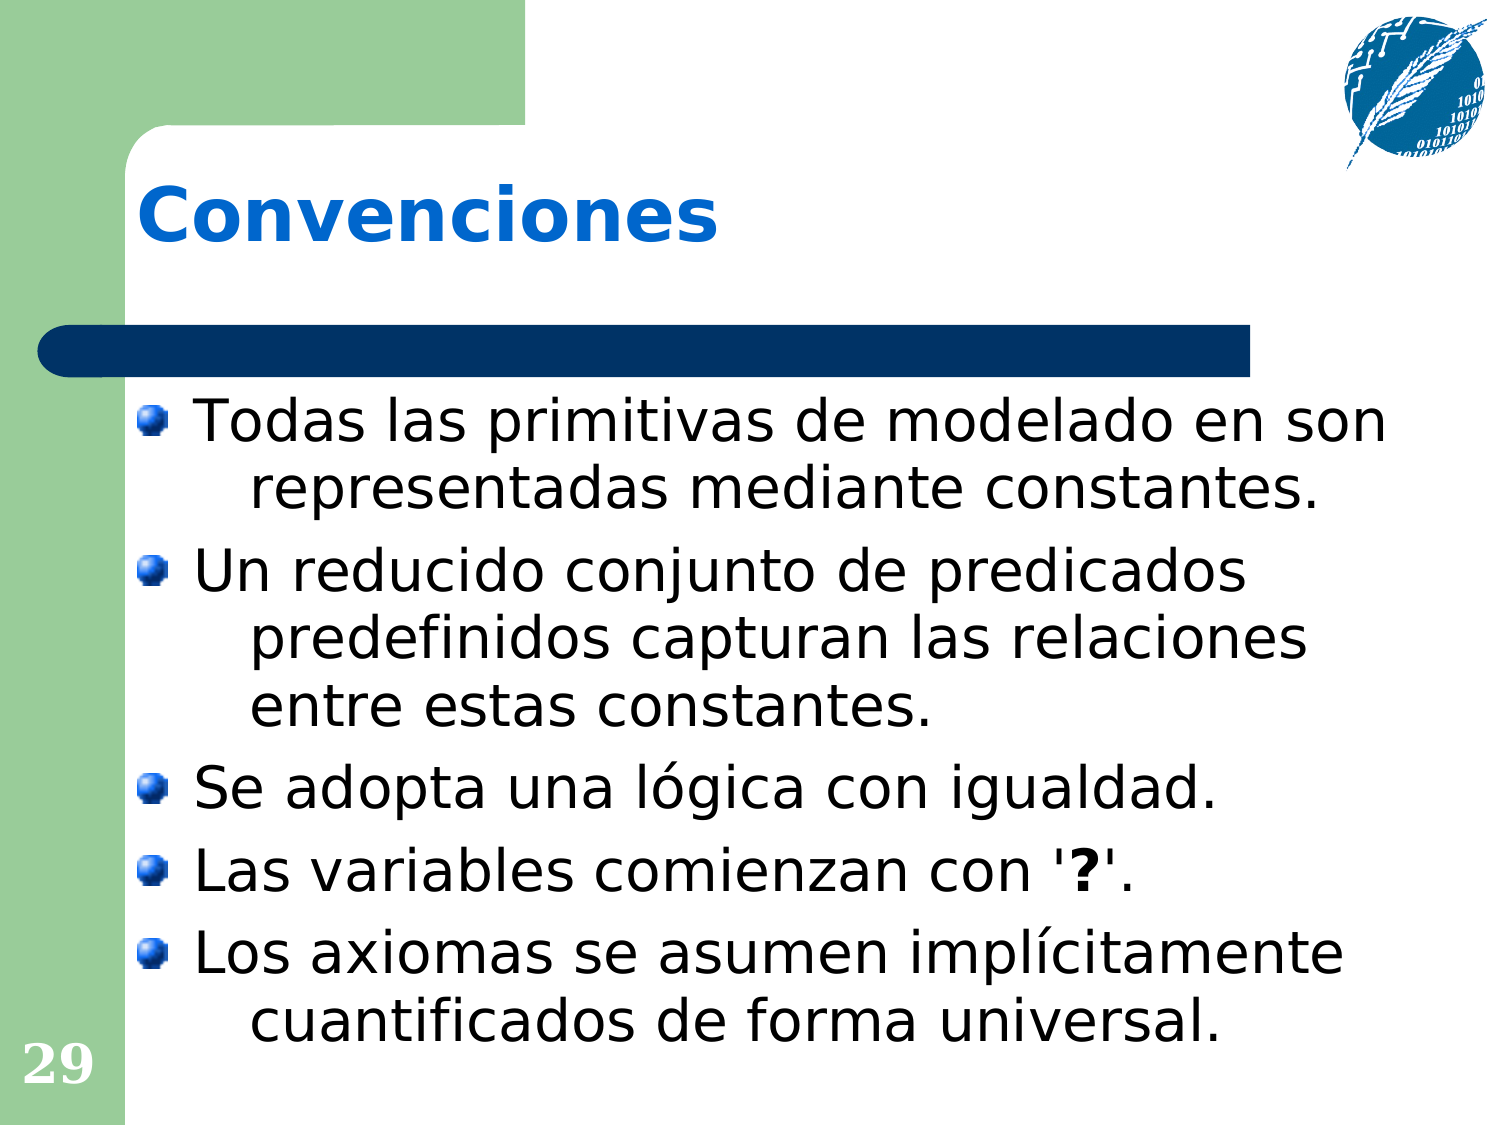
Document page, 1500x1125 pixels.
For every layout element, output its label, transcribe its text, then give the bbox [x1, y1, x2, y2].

picture [1436, 127, 1450, 136]
picture [1341, 15, 1487, 172]
title Convenciones [136, 136, 1413, 301]
picture [1416, 140, 1425, 149]
list Todas las primitivas de modelado en son representadas mediante constantes. Un reducido conjunto de predicados predefinidos capturan las relaciones entre estas constantes. Se adopta una lógica con igualdad. Las variables comienzan con '?'. Los axiomas se asumen implícitamente cuantificados de forma universal. [137, 386, 1400, 1100]
picture [1427, 138, 1431, 148]
picture [1433, 139, 1440, 147]
